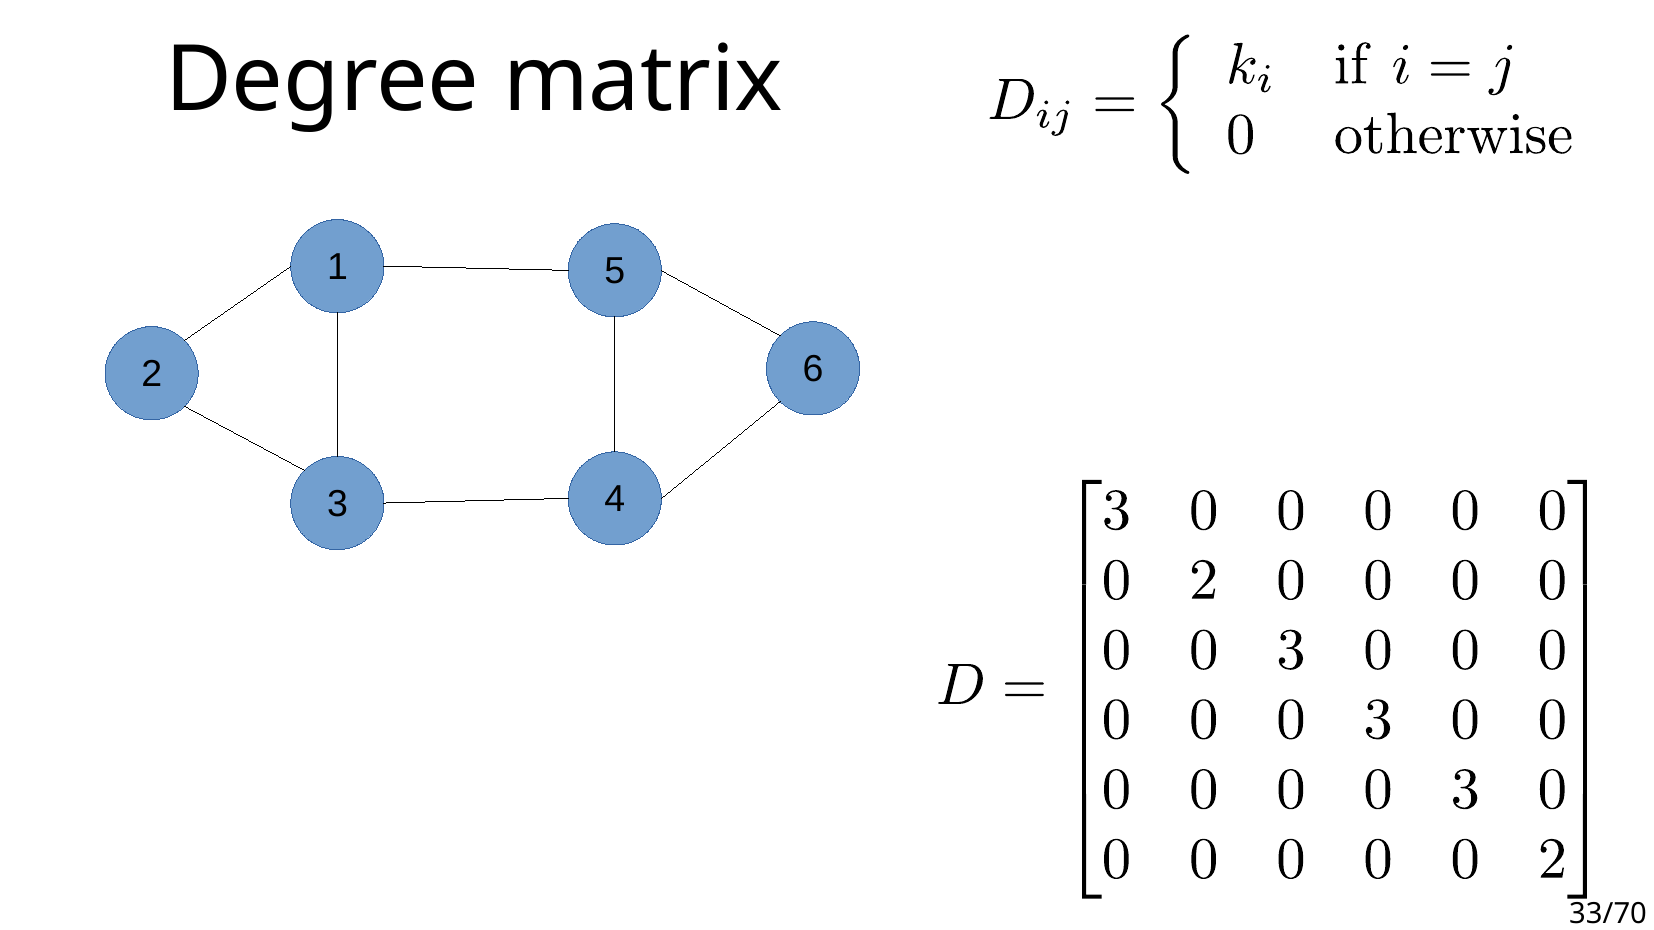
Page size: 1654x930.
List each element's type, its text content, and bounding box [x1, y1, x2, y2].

title Degree matrix [15, 10, 934, 140]
text_box 2 [105, 326, 199, 420]
text_box 3 [290, 456, 384, 550]
text_box 5 [568, 223, 662, 317]
text_box [986, 34, 1574, 174]
text_box 6 [766, 321, 860, 415]
text_box 1 [290, 219, 384, 313]
text_box [935, 479, 1606, 899]
text_box 4 [568, 451, 662, 545]
